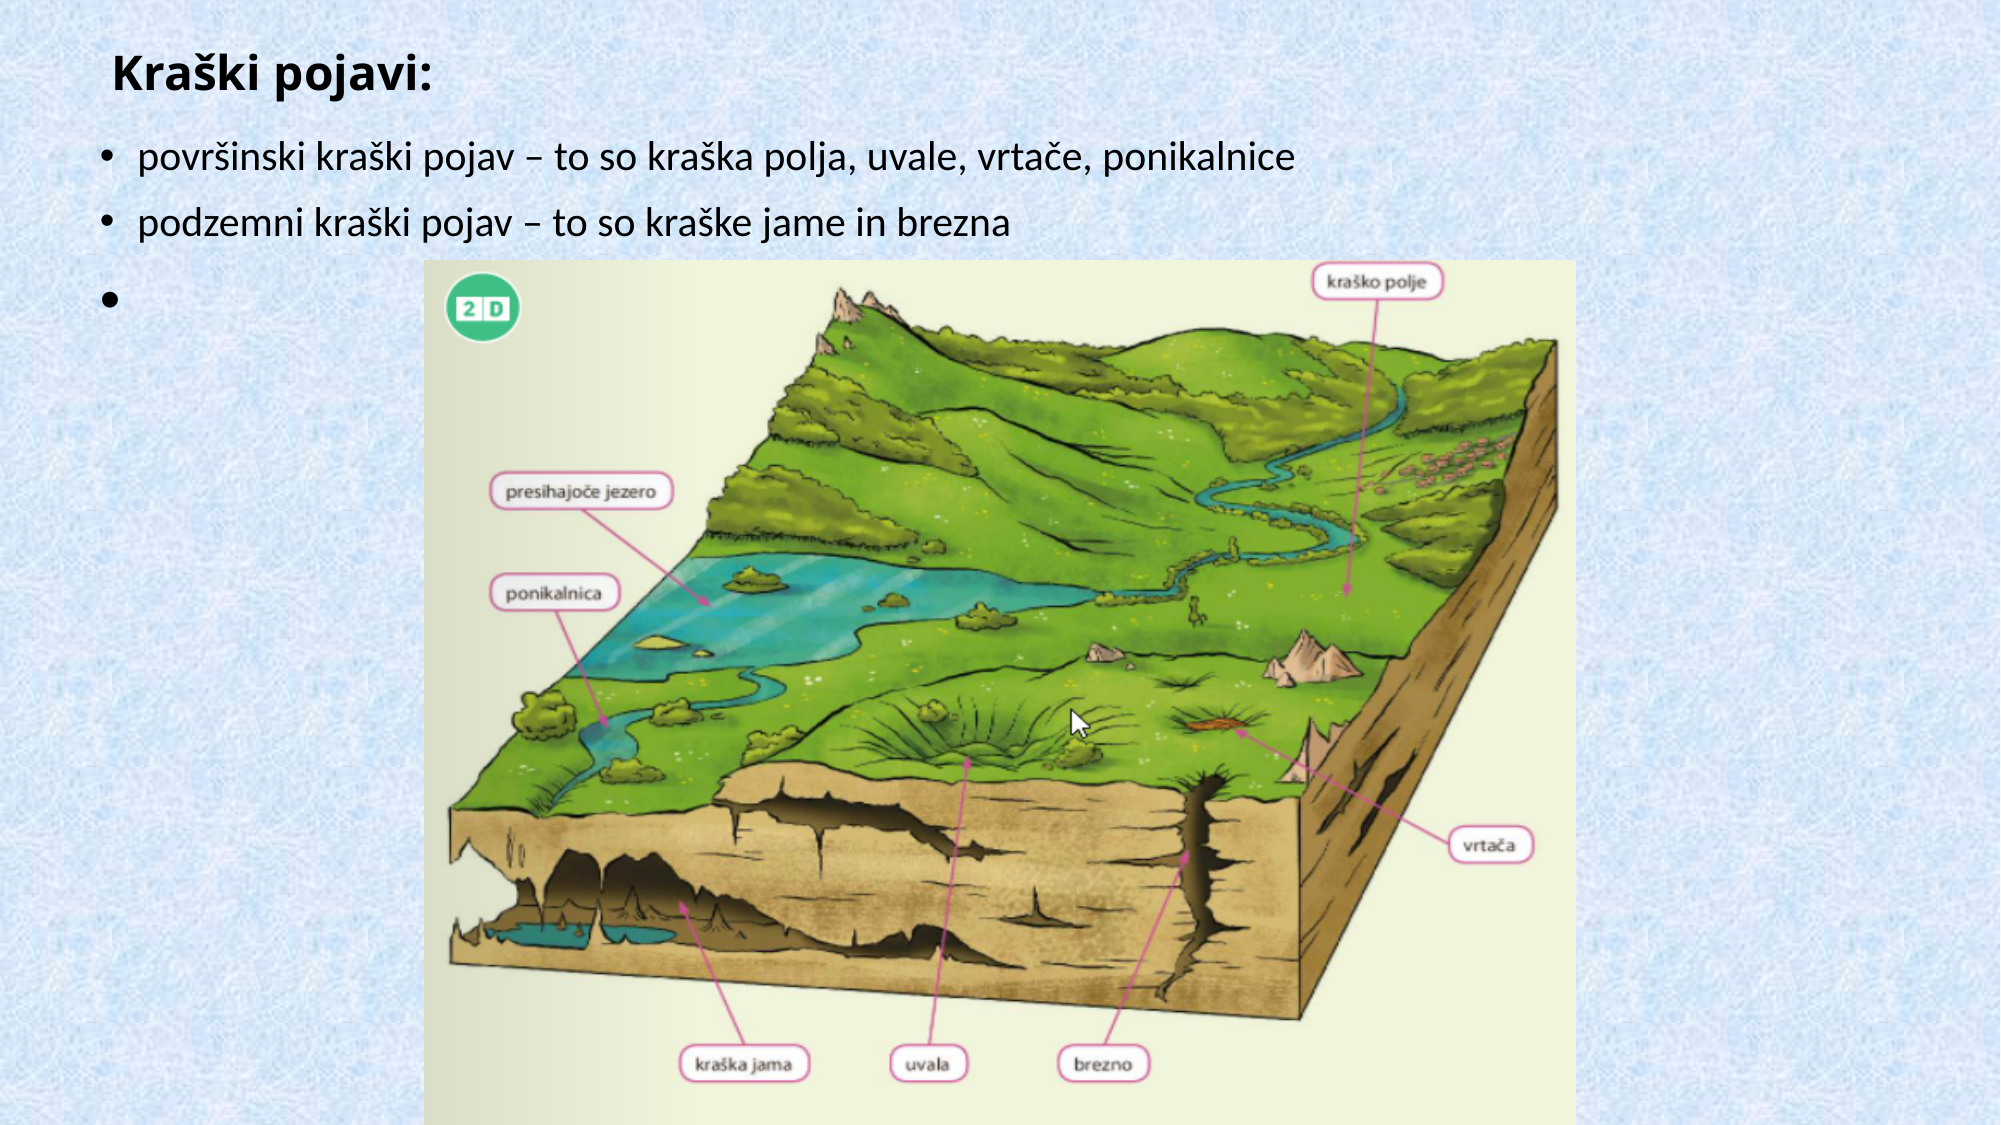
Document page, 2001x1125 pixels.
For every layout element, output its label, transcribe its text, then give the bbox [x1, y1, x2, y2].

list površinski kraški pojav – to so kraška polja, uvale, vrtače, ponikalnice podzemni kraški pojav – to so kraške jame in brezna [84, 127, 1915, 275]
title Kraški pojavi: [96, 21, 1822, 127]
picture [424, 260, 1576, 1125]
